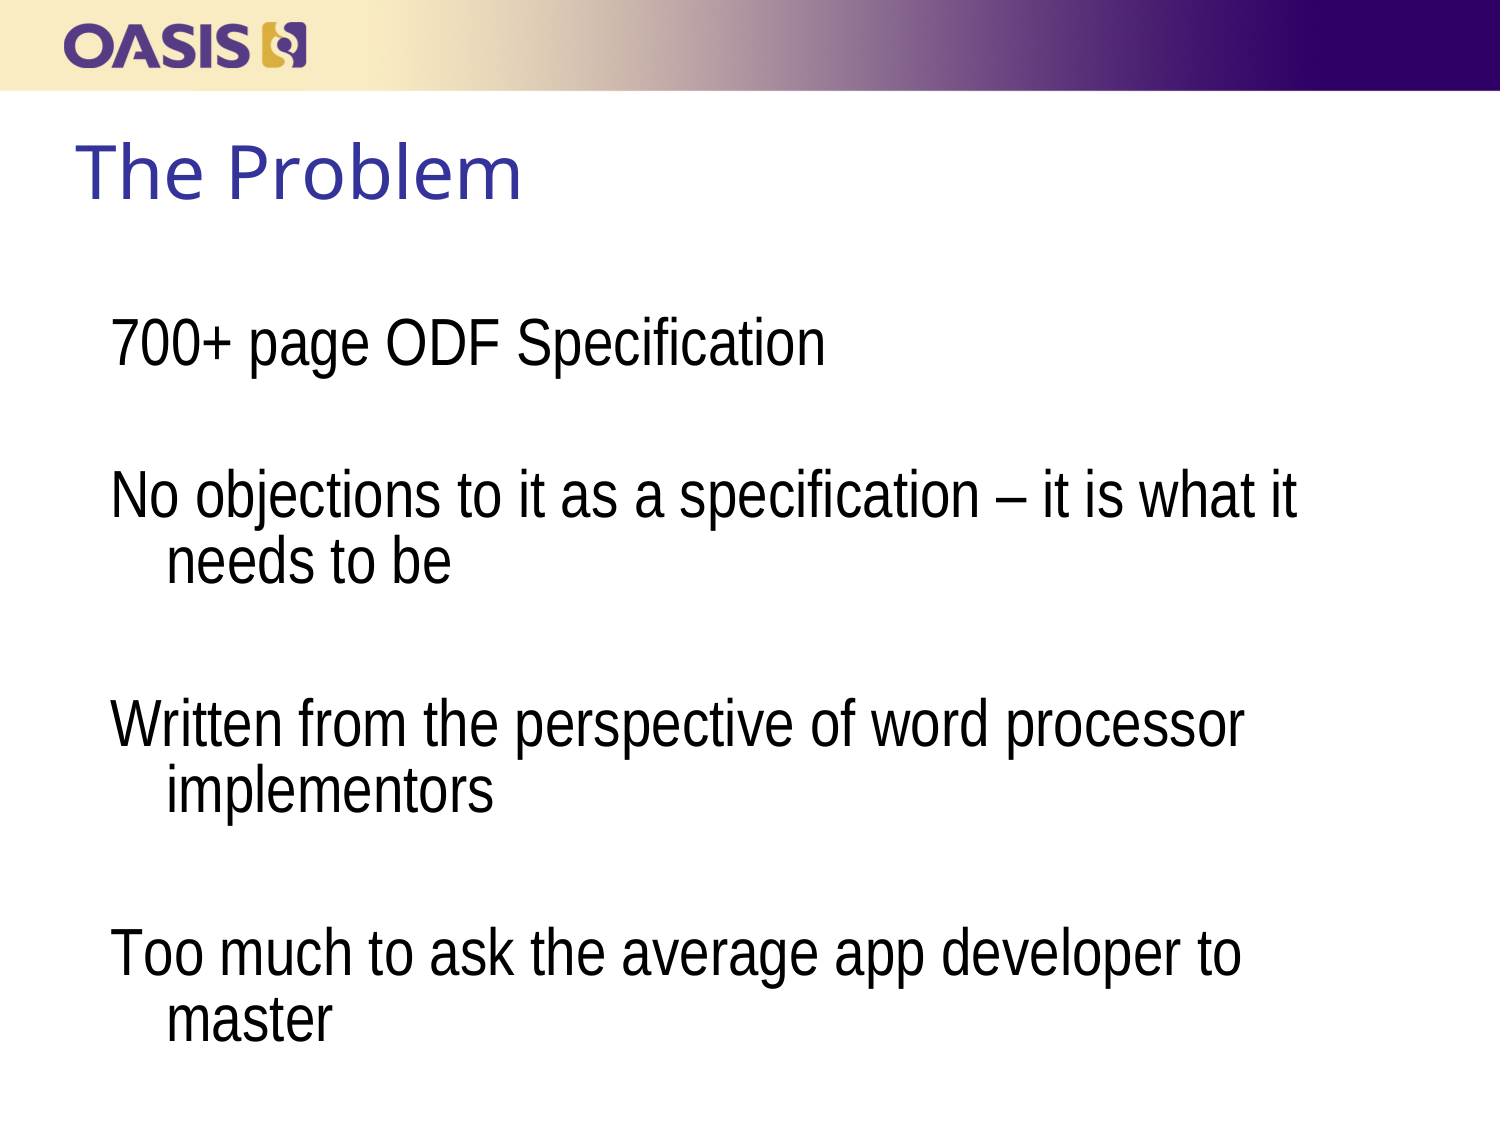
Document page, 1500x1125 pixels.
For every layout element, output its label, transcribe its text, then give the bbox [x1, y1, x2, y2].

list 700+ page ODF Specification No objections to it as a specification – it is what it needs to be Written from the perspective of word processor implementors Too much to ask the average app developer to master [110, 312, 1392, 1056]
title The Problem [75, 121, 1438, 228]
picture [0, 0, 1500, 1125]
